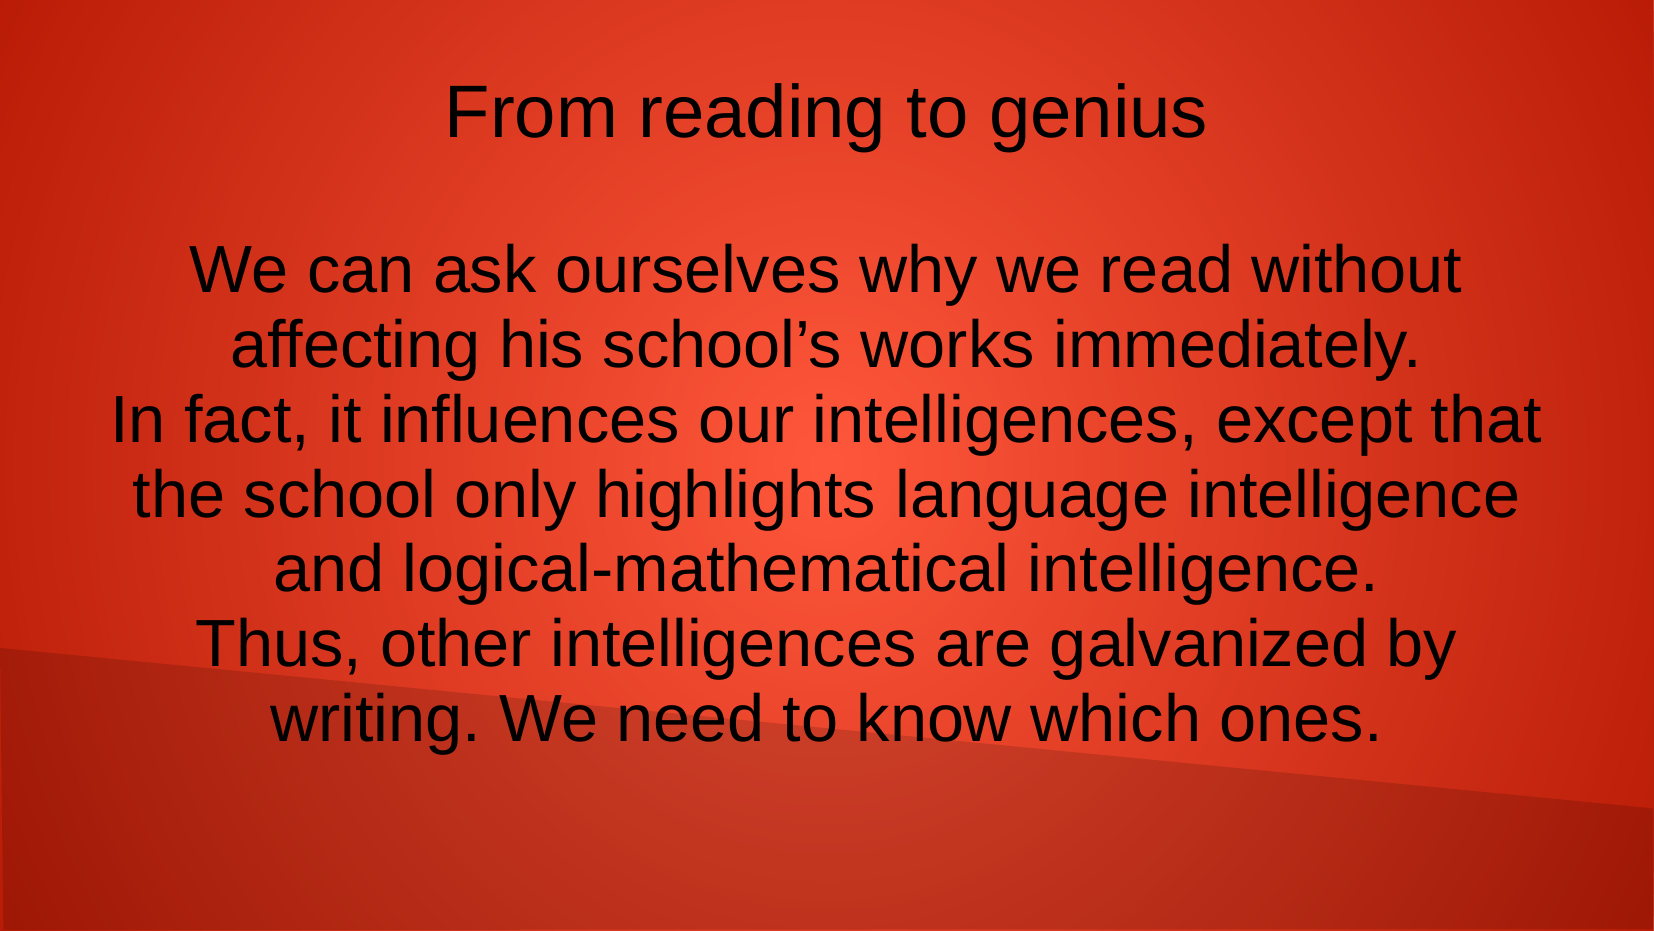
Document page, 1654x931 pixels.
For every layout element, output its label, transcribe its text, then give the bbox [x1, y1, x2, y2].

subtitle We can ask ourselves why we read without affecting his school’s works immediately. In fact, it influences our intelligences, except that the school only highlights language intelligence and logical-mathematical intelligence. Thus, other intelligences are galvanized by writing. We need to know which ones. [82, 224, 1571, 764]
title From reading to genius [82, 35, 1571, 189]
